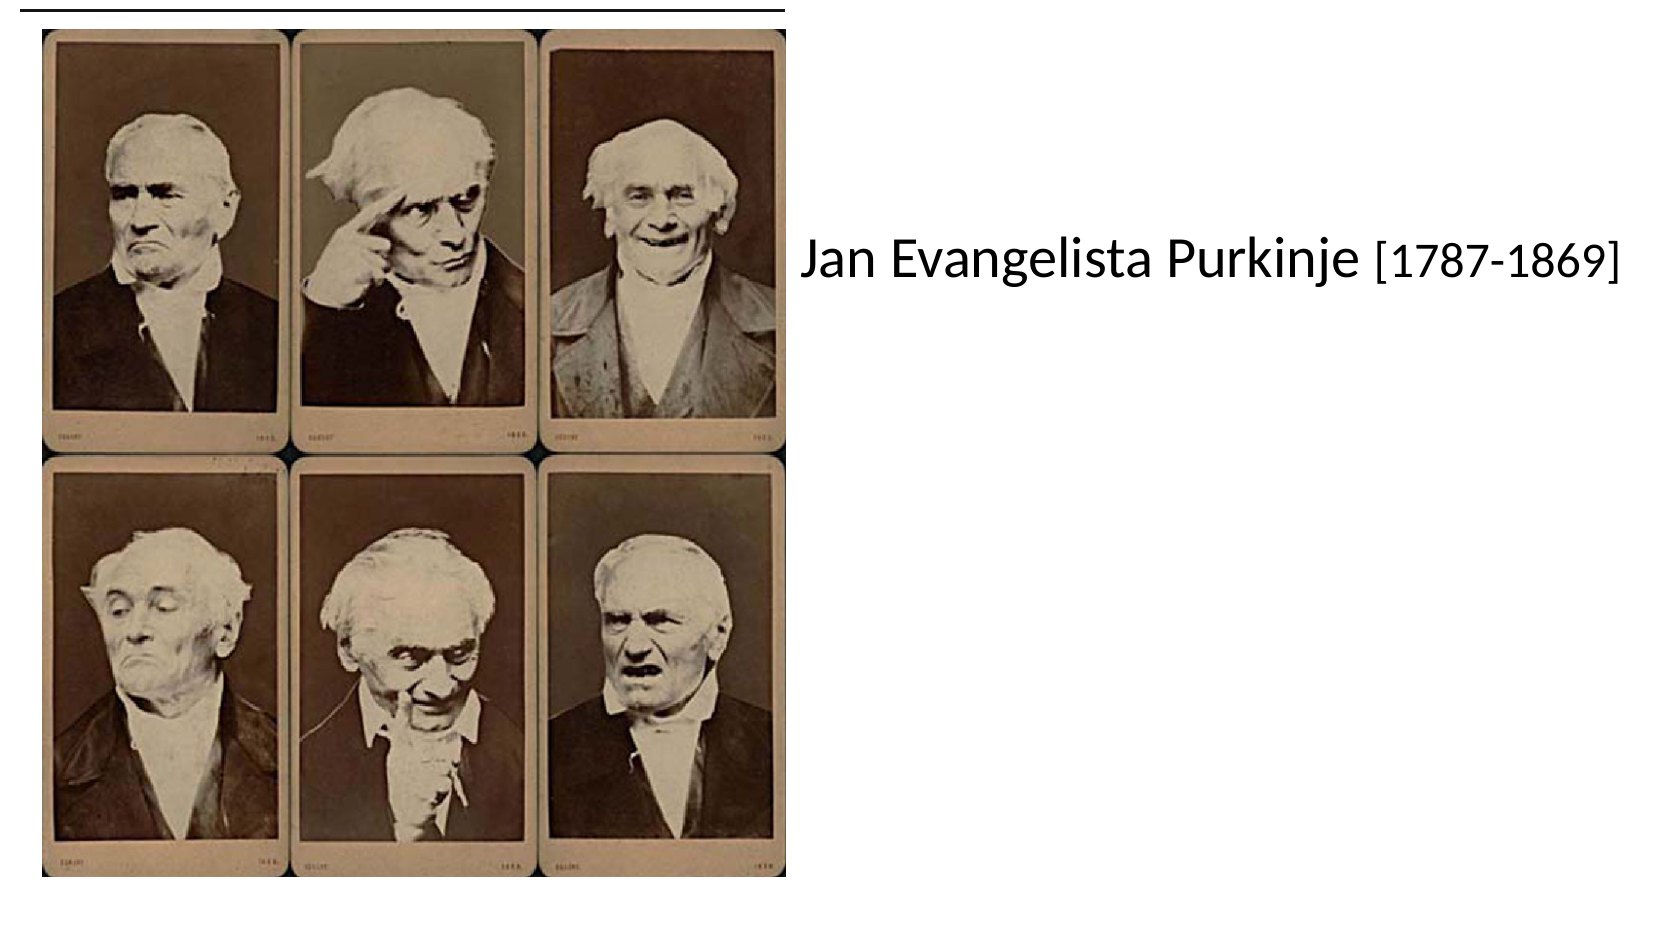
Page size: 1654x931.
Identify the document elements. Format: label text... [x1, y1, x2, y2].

text_box Jan Evangelista Purkinje [1787-1869] [785, 212, 1654, 297]
picture [20, 8, 786, 877]
